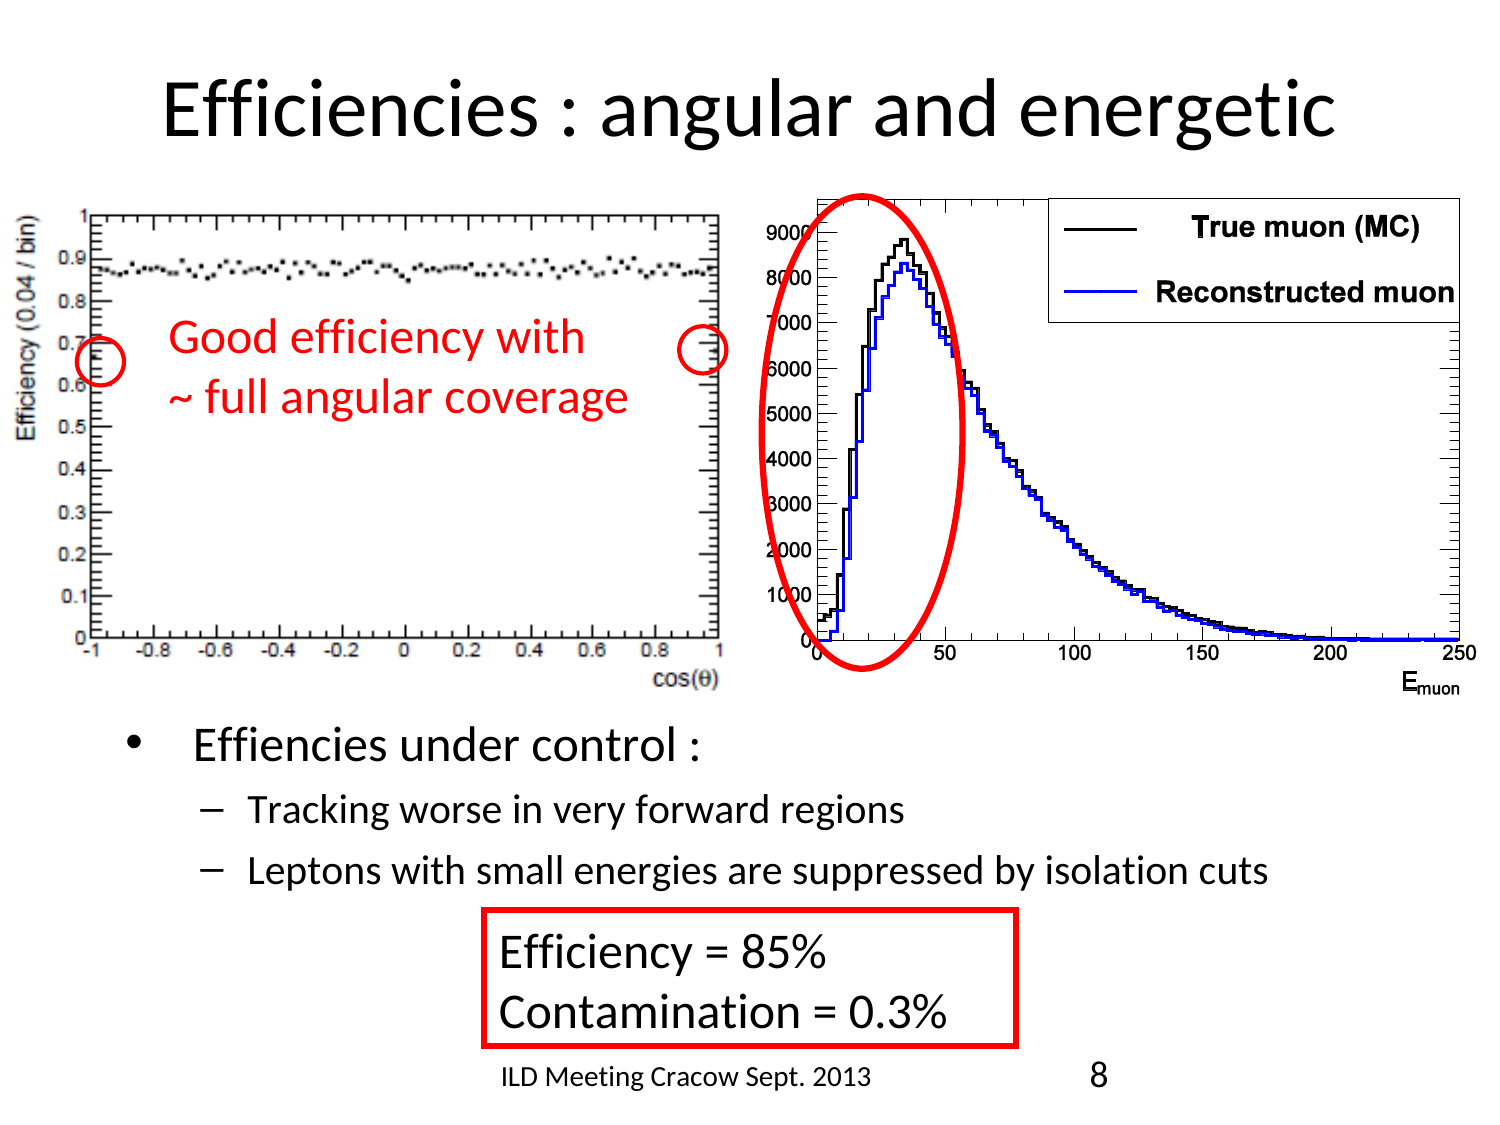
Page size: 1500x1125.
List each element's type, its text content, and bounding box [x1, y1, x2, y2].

text_box Good efficiency with ~ full angular coverage [153, 296, 715, 432]
picture [757, 172, 1500, 717]
title Efficiencies : angular and energetic [75, 8, 1426, 197]
picture [5, 208, 738, 693]
text_box Efficiency = 85% Contamination = 0.3% [484, 910, 1016, 1046]
list Effiencies under control : Tracking worse in very forward regions Leptons with small energies are suppressed by isolation cuts [110, 704, 1471, 941]
picture [765, 200, 959, 665]
